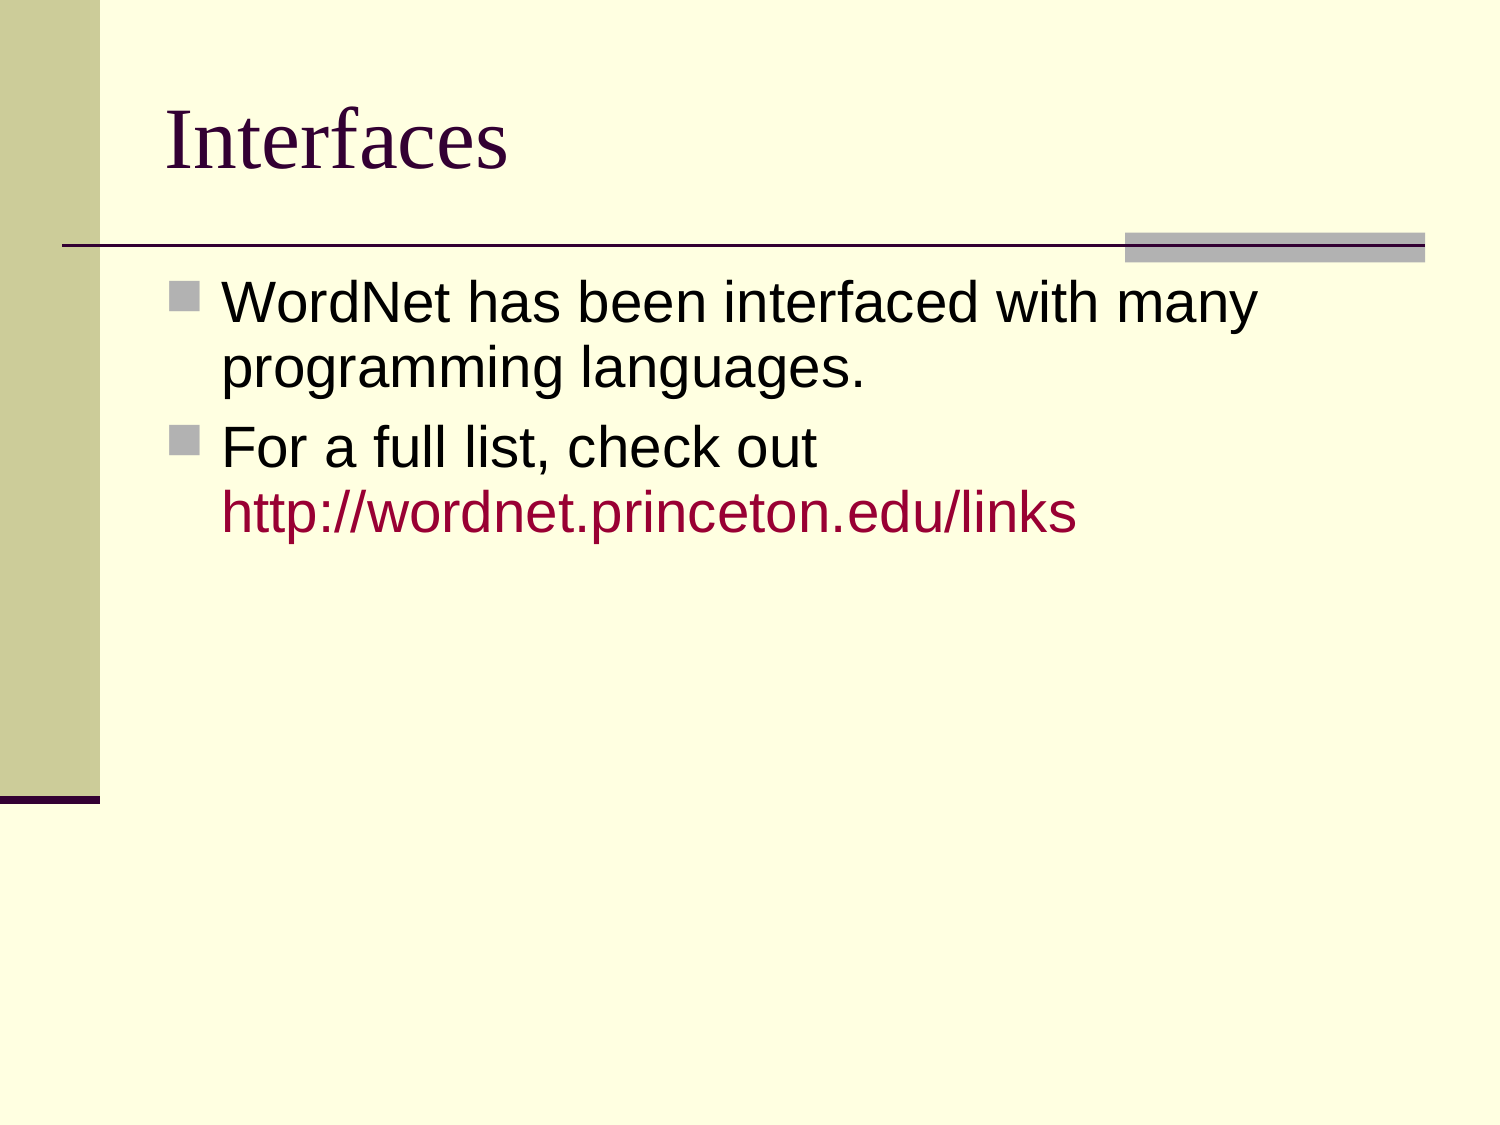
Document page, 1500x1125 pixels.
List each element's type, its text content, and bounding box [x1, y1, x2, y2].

list WordNet has been interfaced with many programming languages. For a full list, check out http://wordnet.princeton.edu/links [150, 262, 1426, 1006]
title Interfaces [150, 45, 1426, 234]
